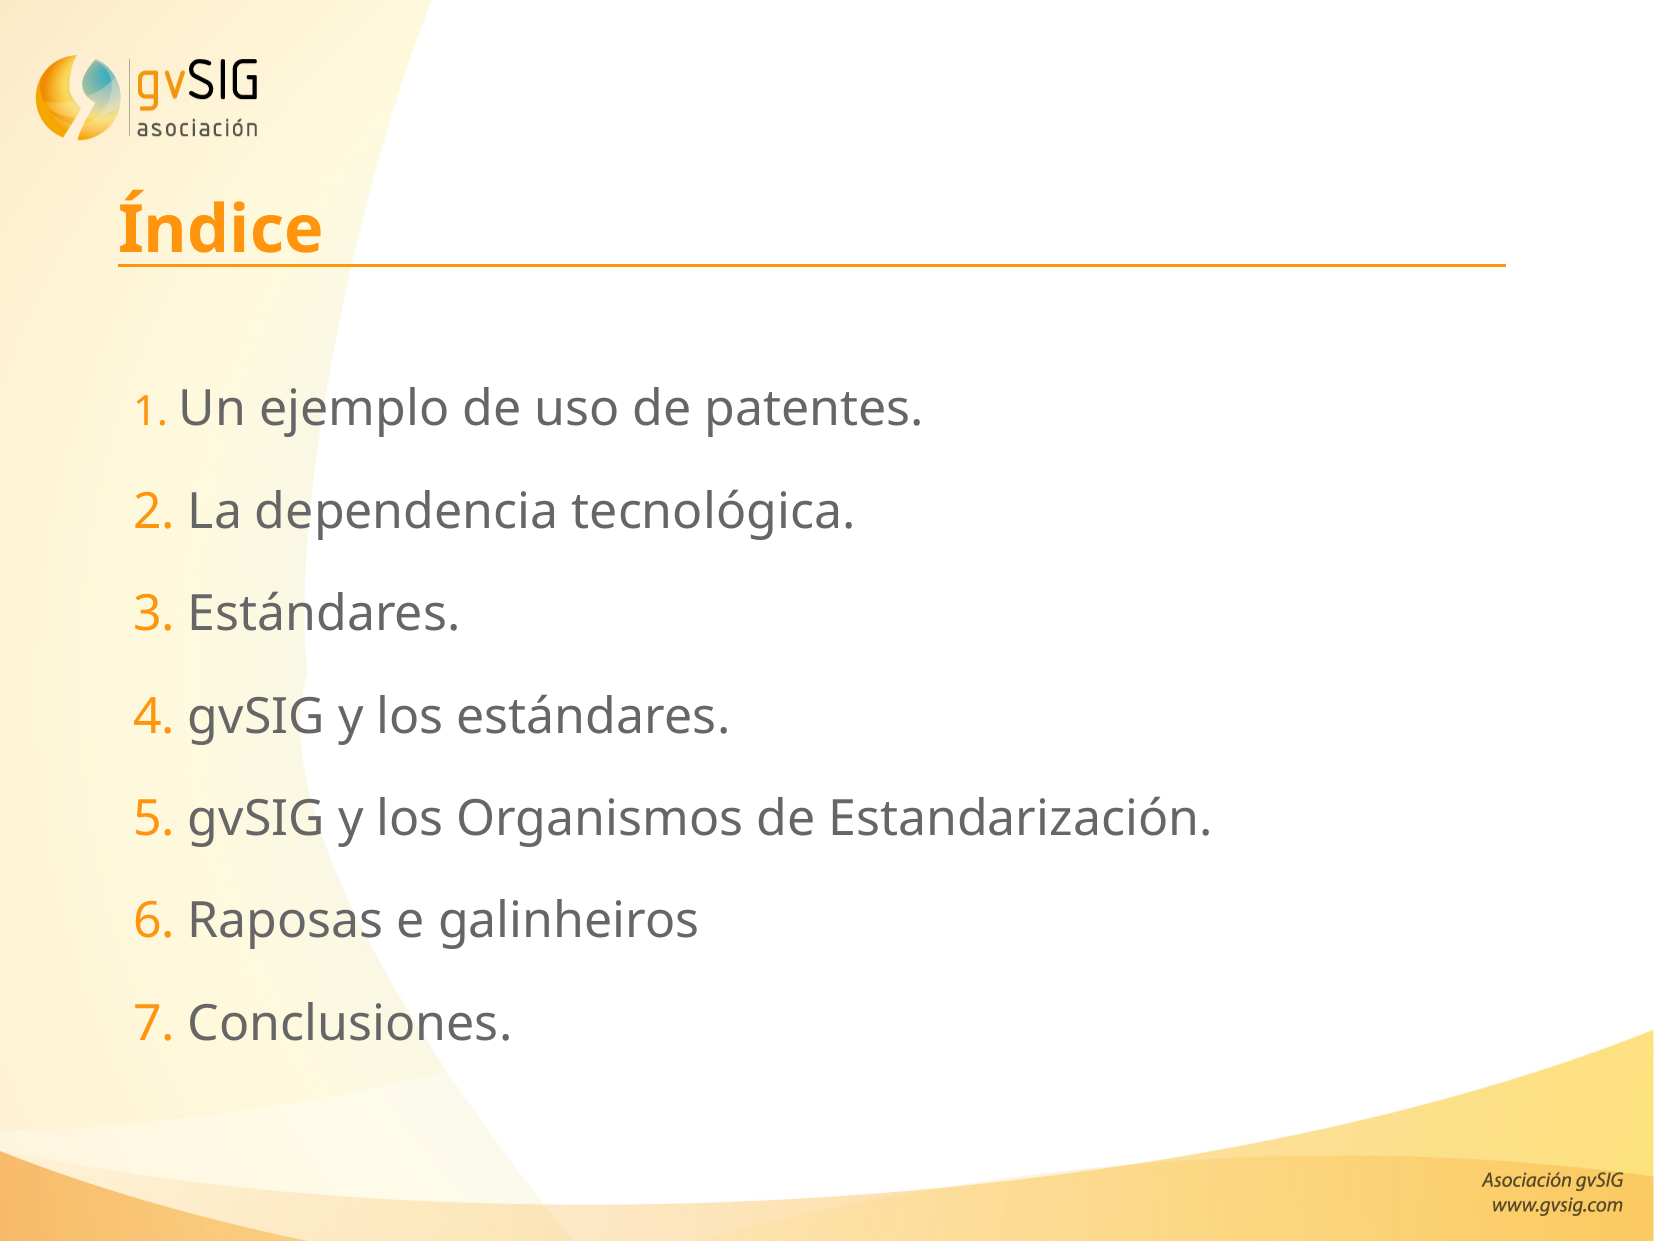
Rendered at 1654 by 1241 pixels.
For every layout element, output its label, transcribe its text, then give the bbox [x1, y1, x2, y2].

title Índice [118, 177, 1607, 276]
text_box Un ejemplo de uso de patentes. La dependencia tecnológica. Estándares. gvSIG y los estándares. gvSIG y los Organismos de Estandarización. Raposas e galinheiros Conclusiones. [118, 330, 1477, 1016]
picture [0, 0, 1654, 1241]
